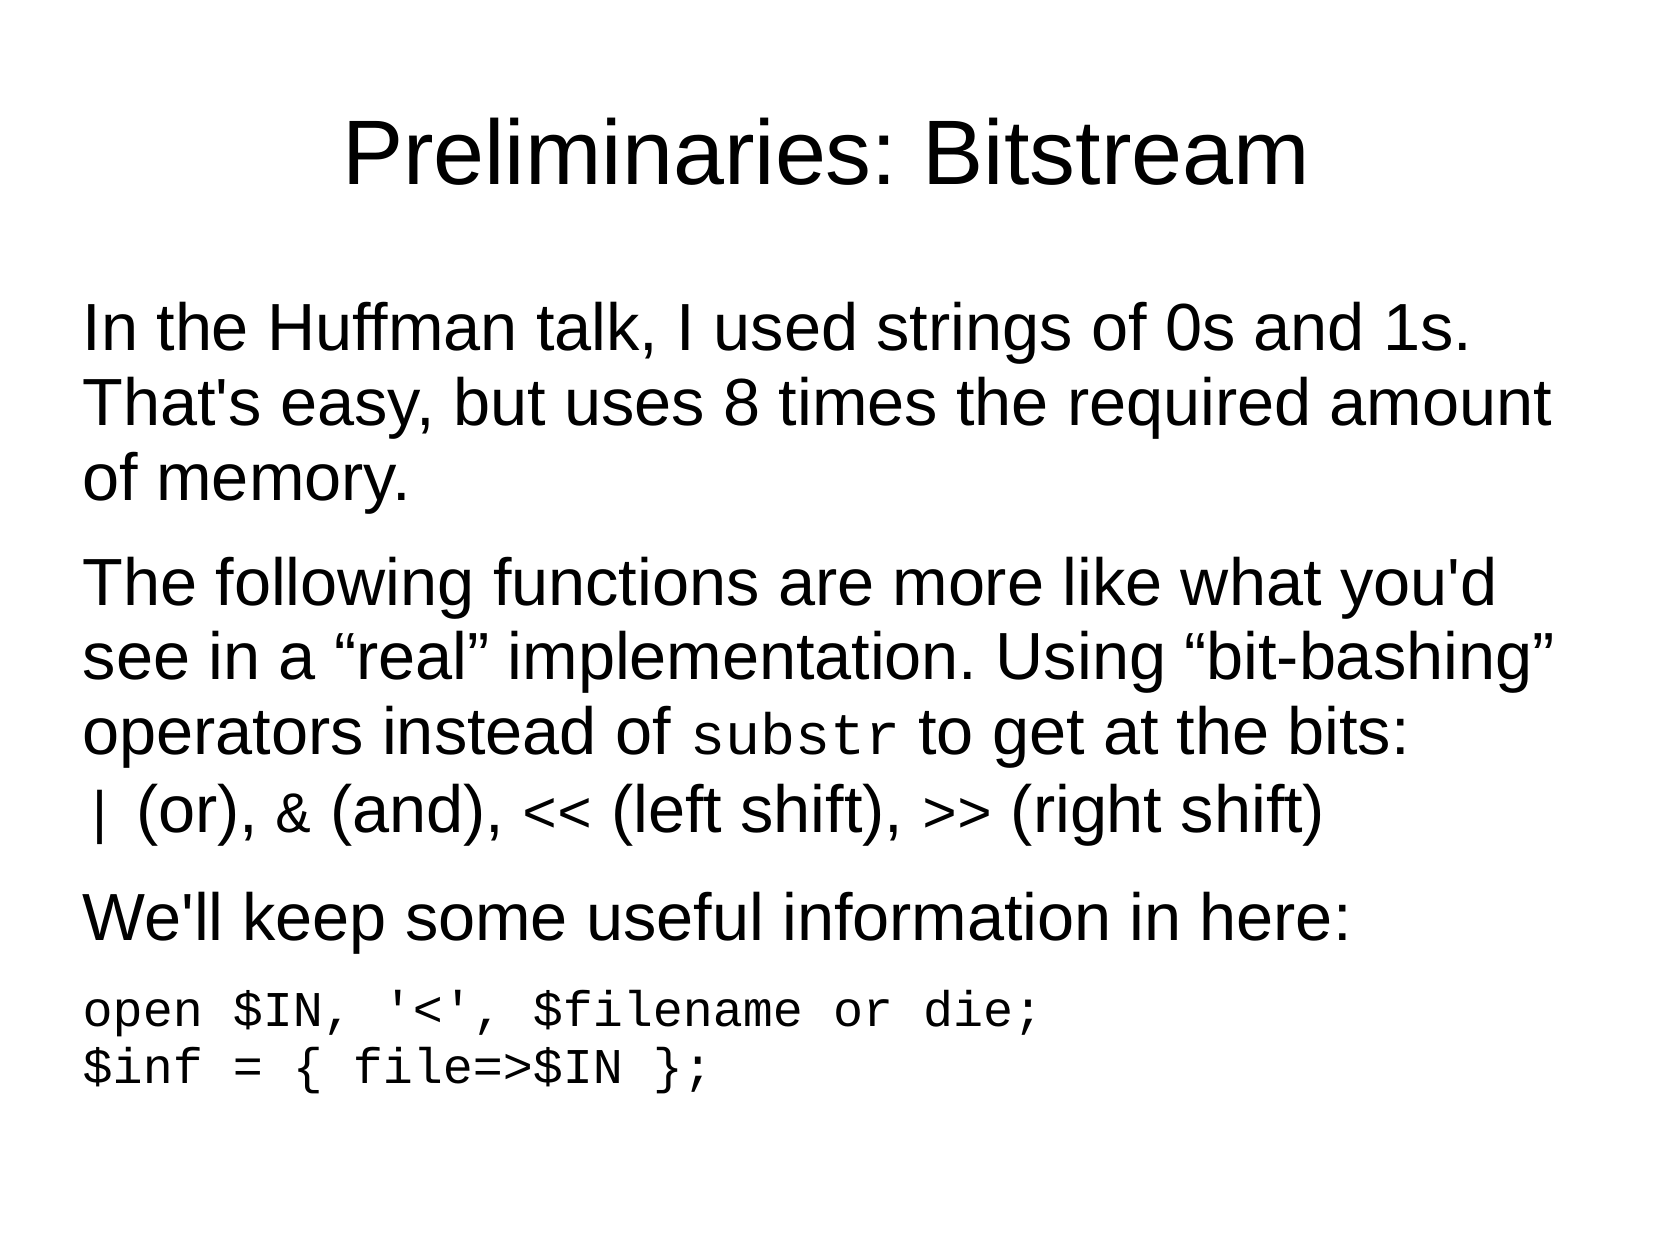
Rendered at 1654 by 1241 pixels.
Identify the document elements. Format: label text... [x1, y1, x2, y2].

title Preliminaries: Bitstream [82, 49, 1571, 257]
list In the Huffman talk, I used strings of 0s and 1s. That's easy, but uses 8 times the required amount of memory. The following functions are more like what you'd see in a “real” implementation. Using “bit-bashing” operators instead of substr to get at the bits: | (or), & (and), << (left shift), >> (right shift) We'll keep some useful information in here: open $IN, '<', $filename or die; $inf = { file=>$IN }; [82, 290, 1571, 1109]
